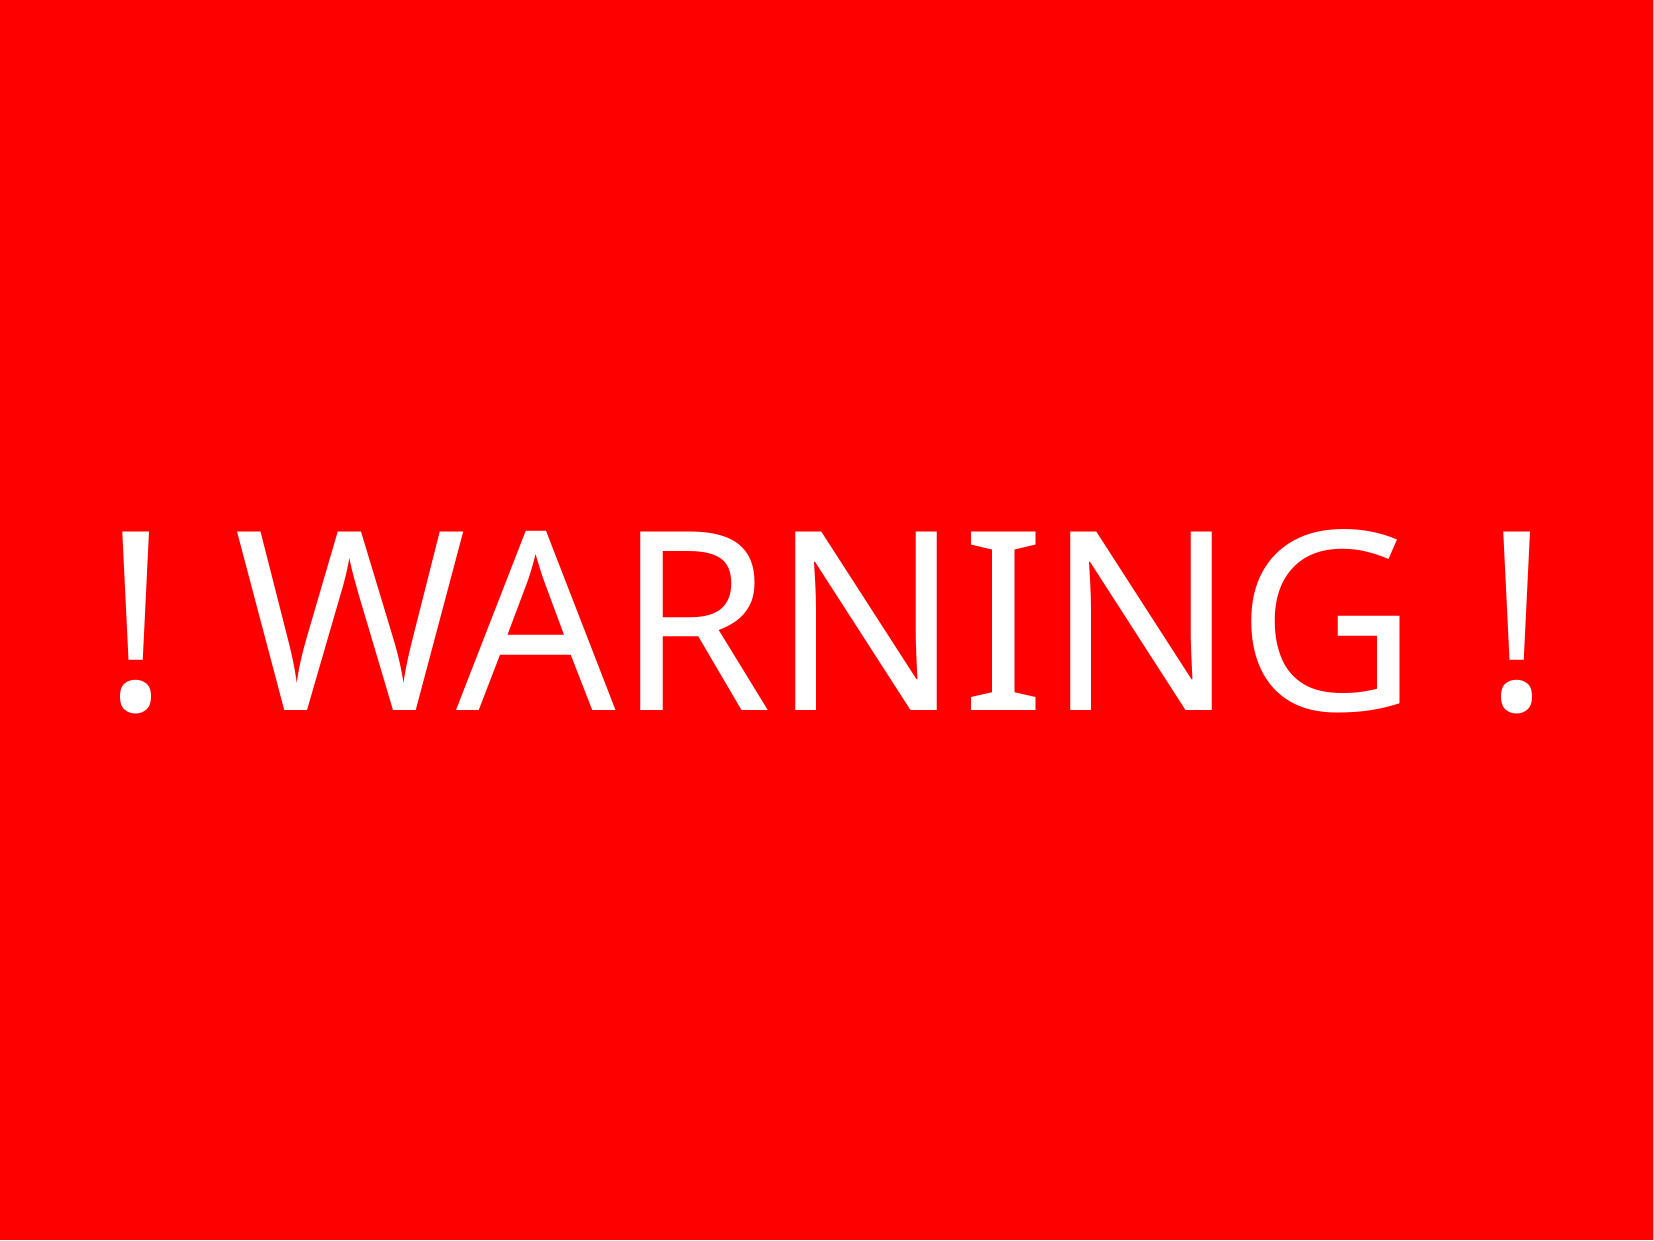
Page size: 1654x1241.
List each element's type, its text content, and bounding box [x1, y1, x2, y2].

title ! WARNING ! [82, 461, 1571, 767]
